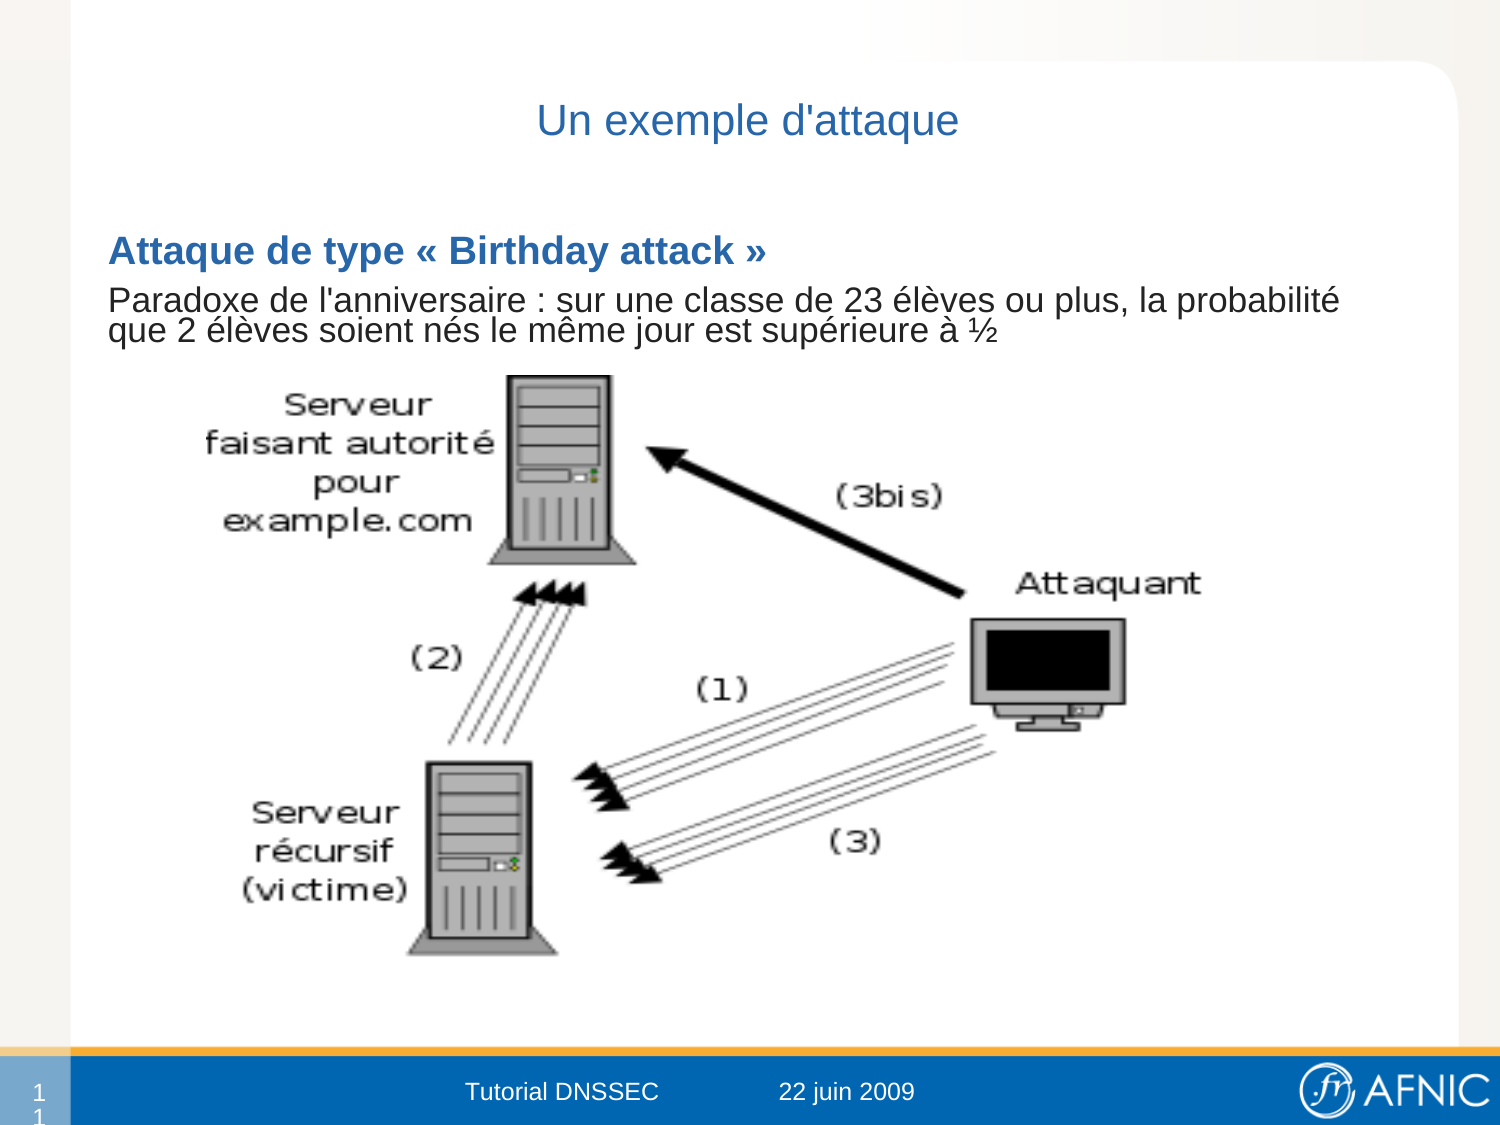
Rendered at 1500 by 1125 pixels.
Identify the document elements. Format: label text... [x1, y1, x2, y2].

title Un exemple d'attaque [108, 41, 1389, 195]
list Attaque de type « Birthday attack » Paradoxe de l'anniversaire : sur une classe de 23 élèves ou plus, la probabilité que 2 élèves soient nés le même jour est supérieure à ½ [108, 225, 1389, 935]
picture [0, 0, 1500, 1125]
